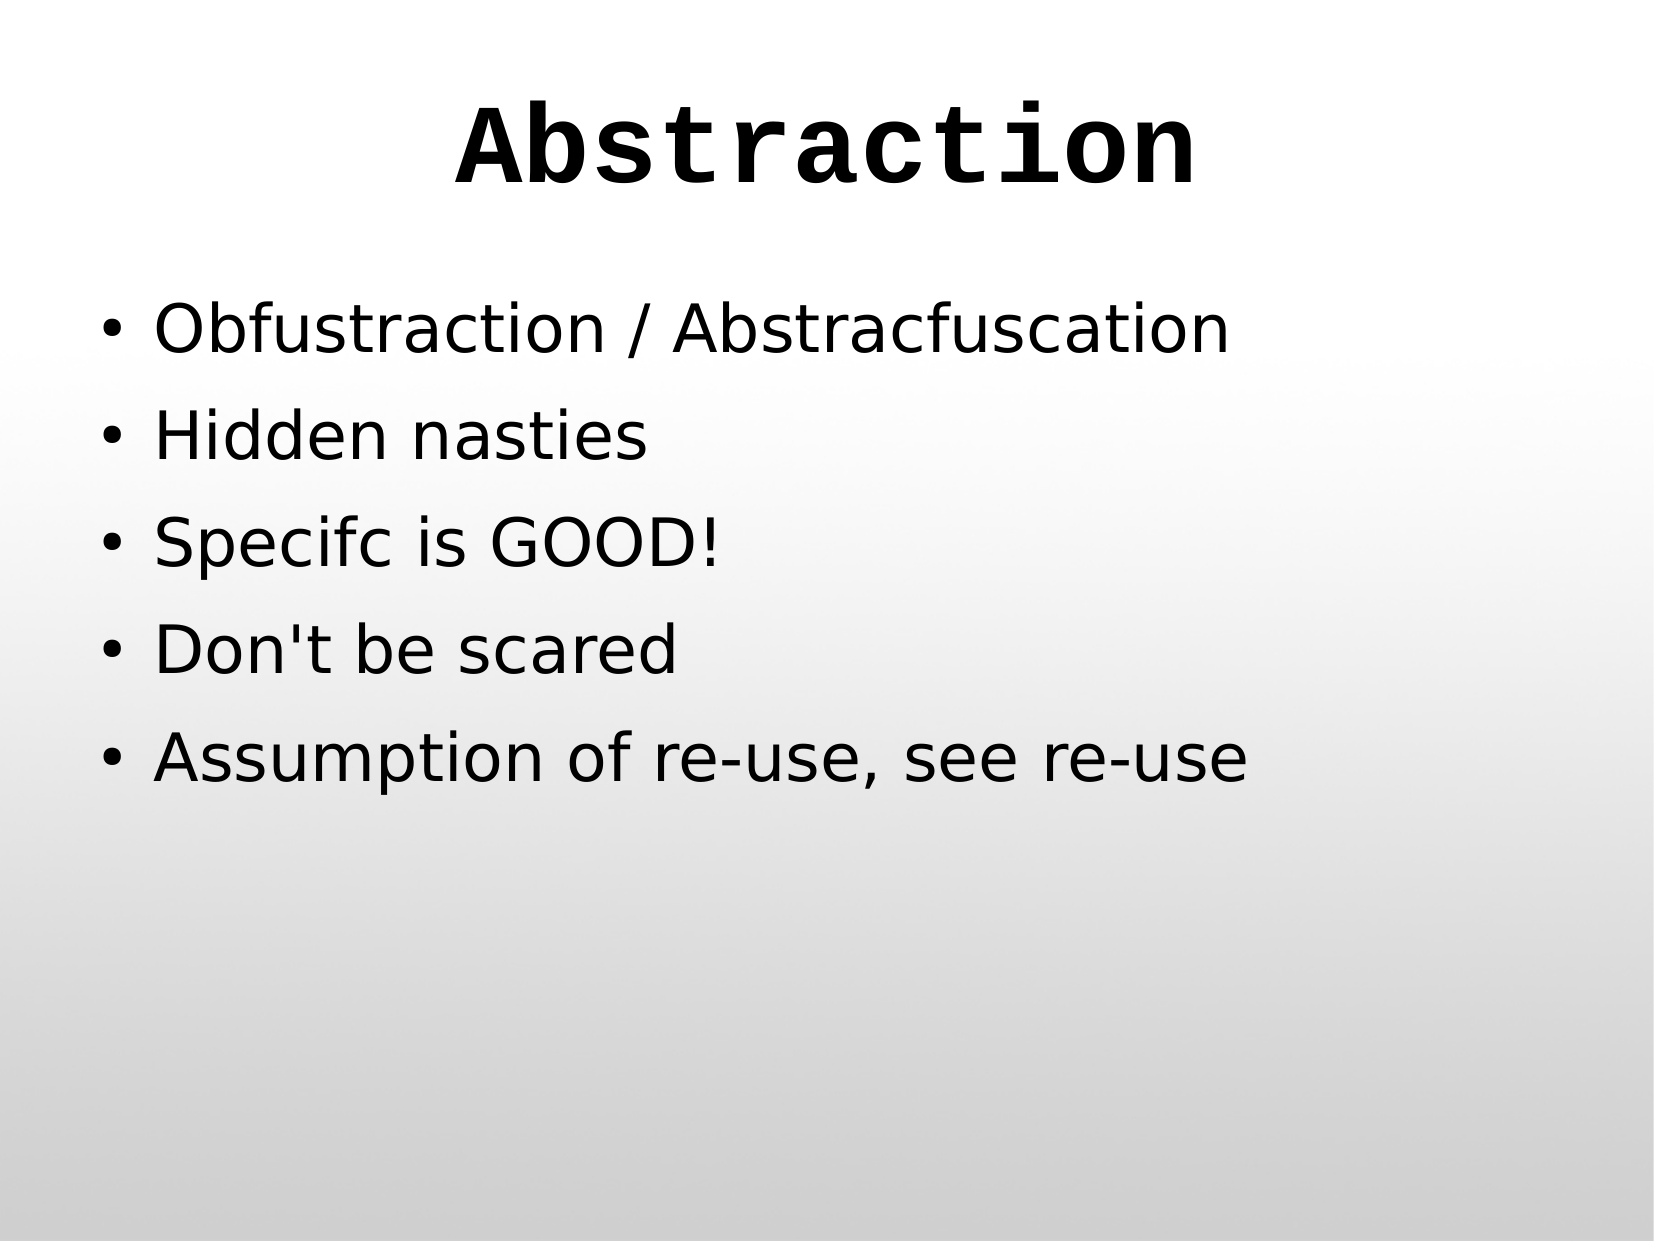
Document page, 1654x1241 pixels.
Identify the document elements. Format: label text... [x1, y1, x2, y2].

picture [0, 0, 1654, 1241]
title Abstraction [82, 49, 1571, 257]
list Obfustraction / Abstracfuscation Hidden nasties Specifc is GOOD! Don't be scared Assumption of re-use, see re-use [82, 290, 1571, 1010]
